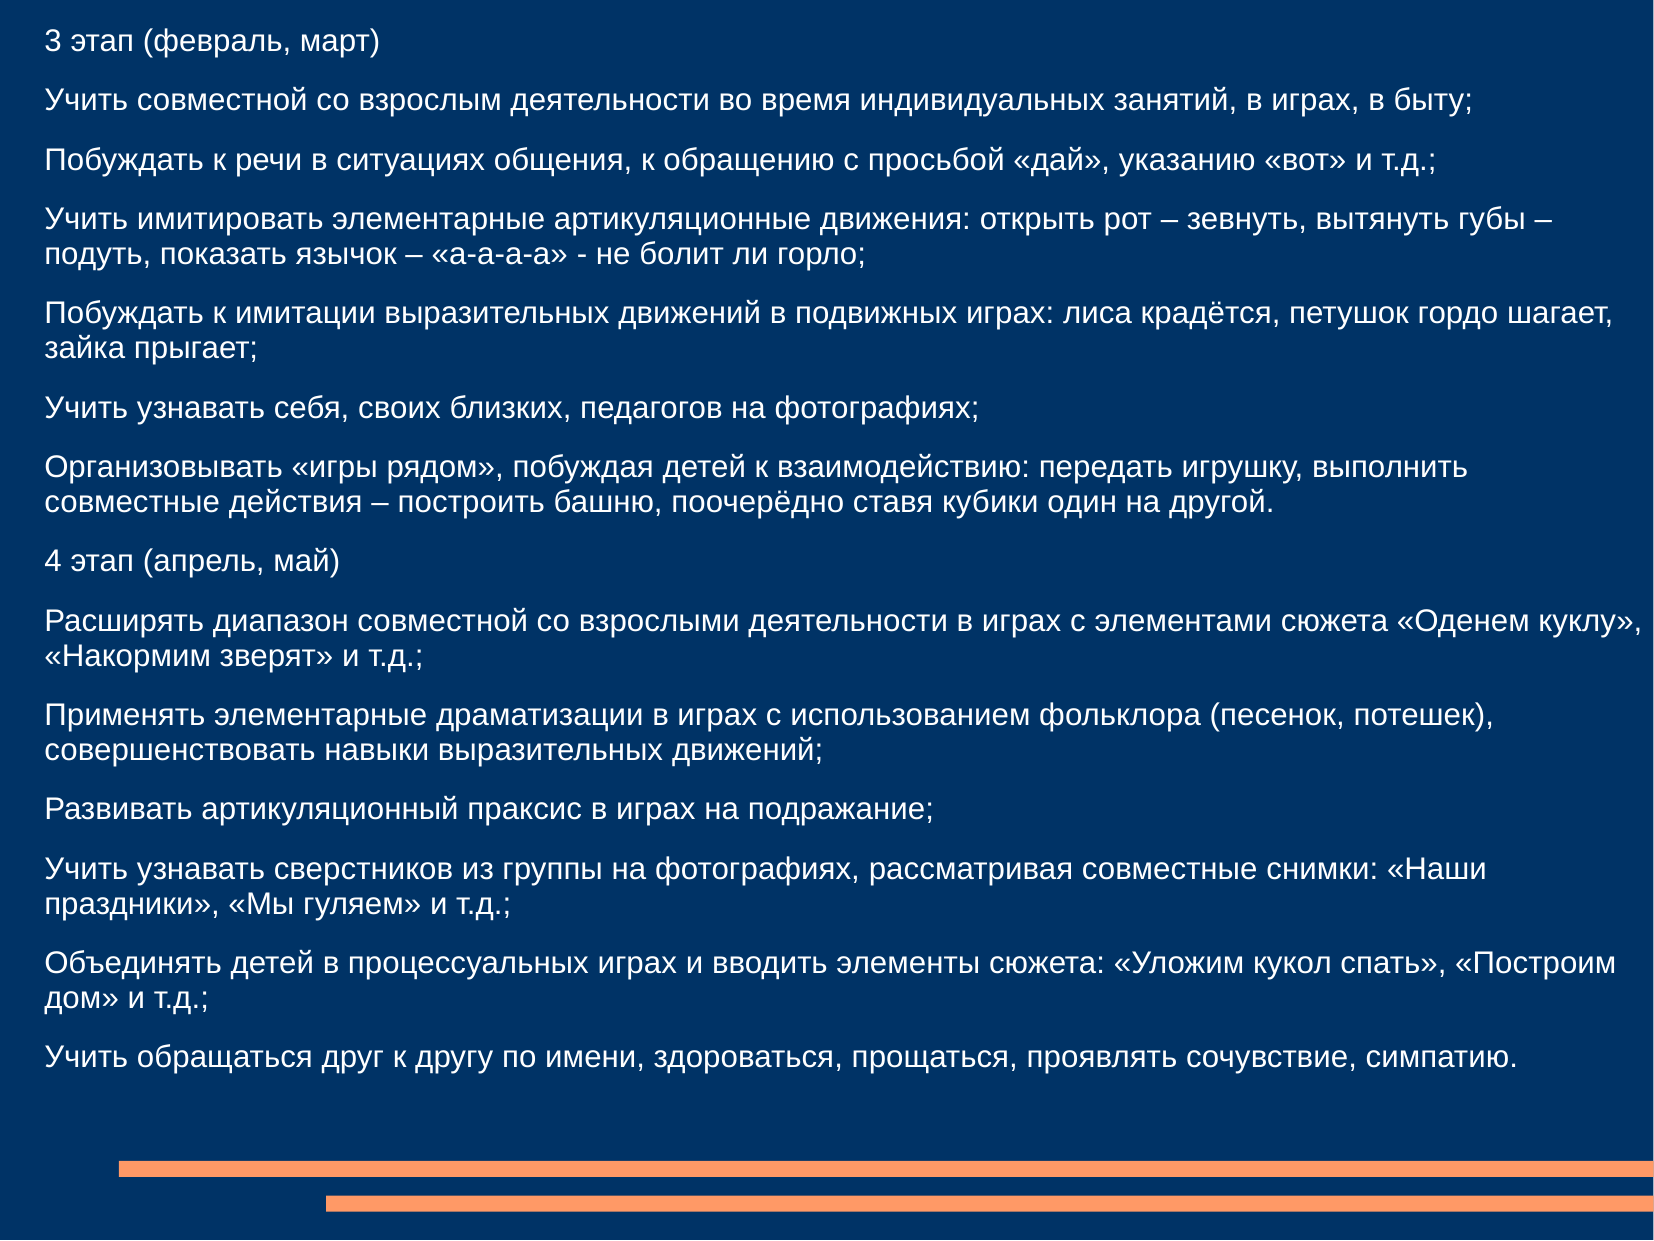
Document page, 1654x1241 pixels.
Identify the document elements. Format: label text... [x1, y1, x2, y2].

text_box 3 этап (февраль, март) Учить совместной со взрослым деятельности во время индивидуальных занятий, в играх, в быту; Побуждать к речи в ситуациях общения, к обращению с просьбой «дай», указанию «вот» и т.д.; Учить имитировать элементарные артикуляционные движения: открыть рот – зевнуть, вытянуть губы – подуть, показать язычок – «а-а-а-а» - не болит ли горло; Побуждать к имитации выразительных движений в подвижных играх: лиса крадётся, петушок гордо шагает, зайка прыгает; Учить узнавать себя, своих близких, педагогов на фотографиях; Организовывать «игры рядом», побуждая детей к взаимодействию: передать игрушку, выполнить совместные действия – построить башню, поочерёдно ставя кубики один на другой. 4 этап (апрель, май) Расширять диапазон совместной со взрослыми деятельности в играх с элементами сюжета «Оденем куклу», «Накормим зверят» и т.д.; Применять элементарные драматизации в играх с использованием фольклора (песенок, потешек), совершенствовать навыки выразительных движений; Развивать артикуляционный праксис в играх на подражание; Учить узнавать сверстников из группы на фотографиях, рассматривая совместные снимки: «Наши праздники», «Мы гуляем» и т.д.; Объединять детей в процессуальных играх и вводить элементы сюжета: «Уложим кукол спать», «Построим дом» и т.д.; Учить обращаться друг к другу по имени, здороваться, прощаться, проявлять сочувствие, симпатию. [29, 15, 1654, 1152]
